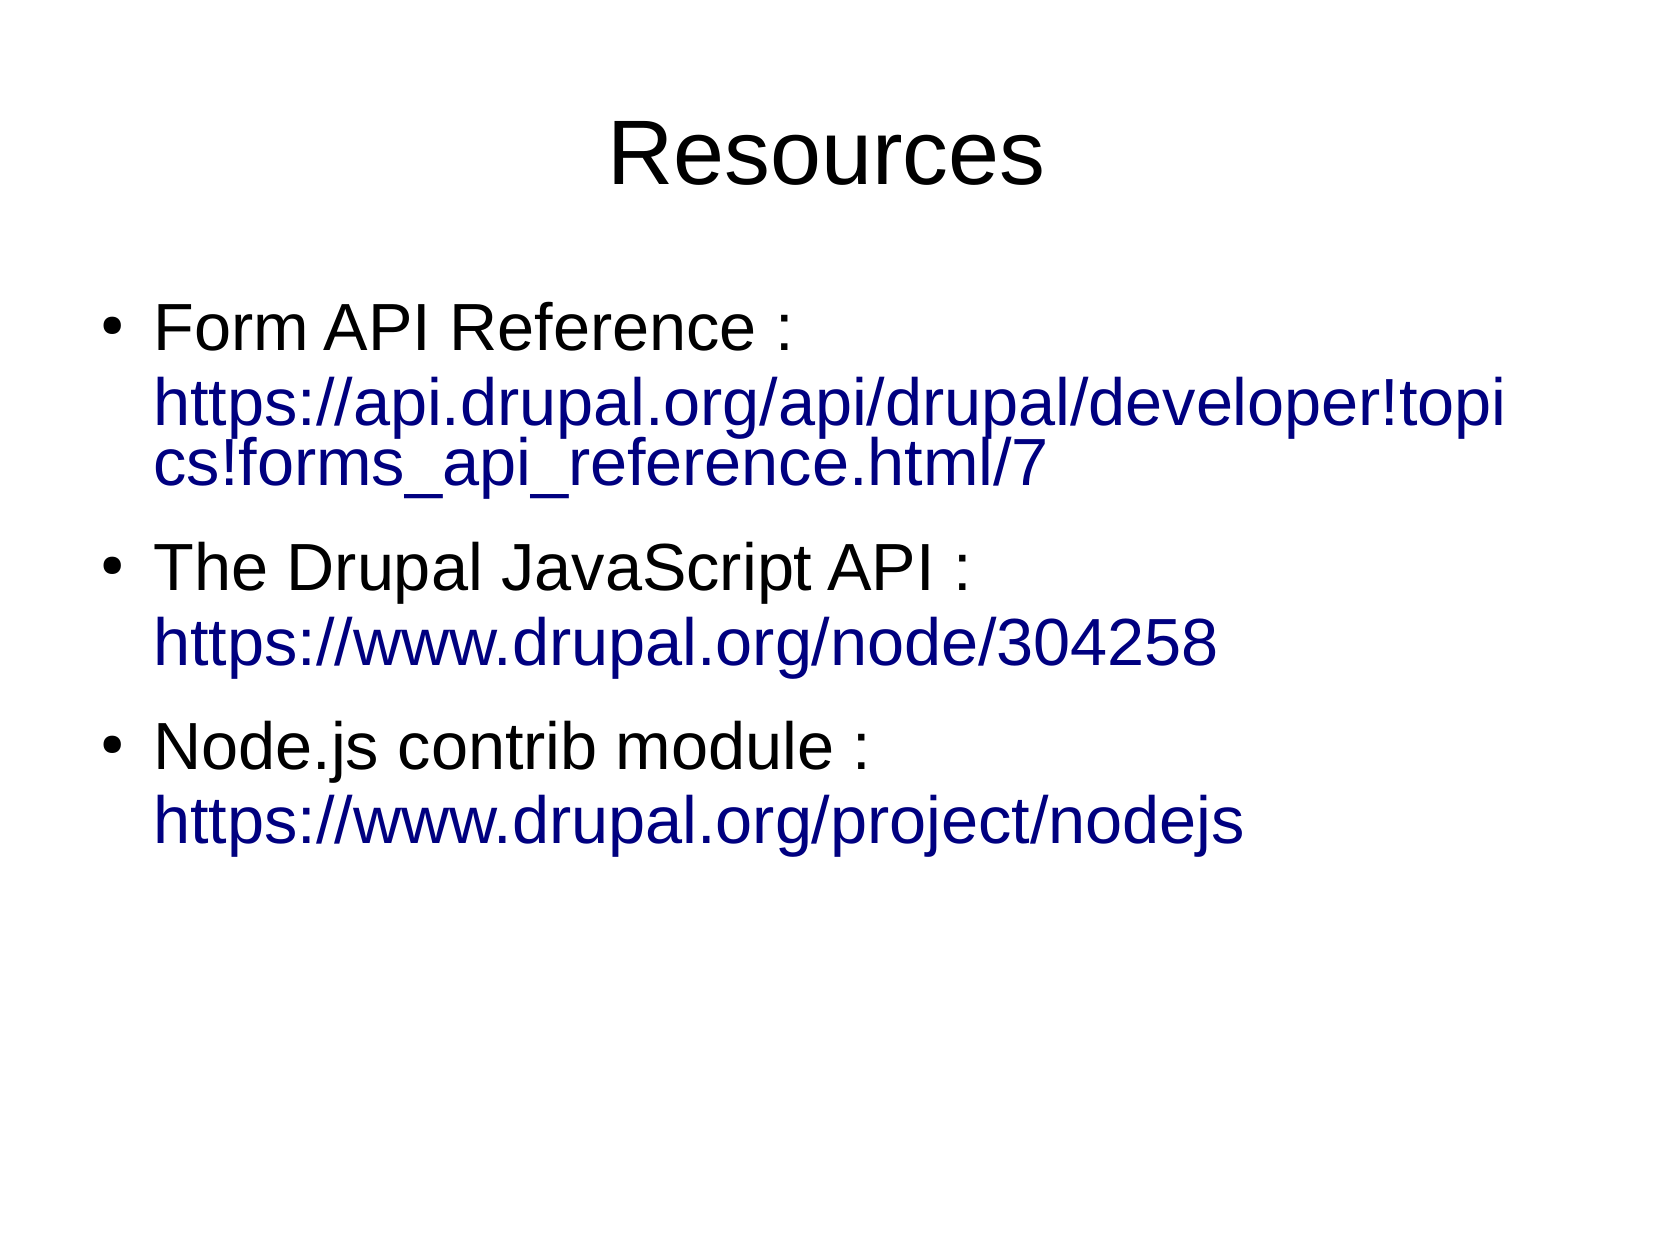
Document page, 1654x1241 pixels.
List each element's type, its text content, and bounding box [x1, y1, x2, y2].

list Form API Reference : https://api.drupal.org/api/drupal/developer!topics!forms_api_reference.html/7 The Drupal JavaScript API : https://www.drupal.org/node/304258 Node.js contrib module : https://www.drupal.org/project/nodejs [82, 290, 1538, 1010]
title Resources [82, 49, 1571, 257]
